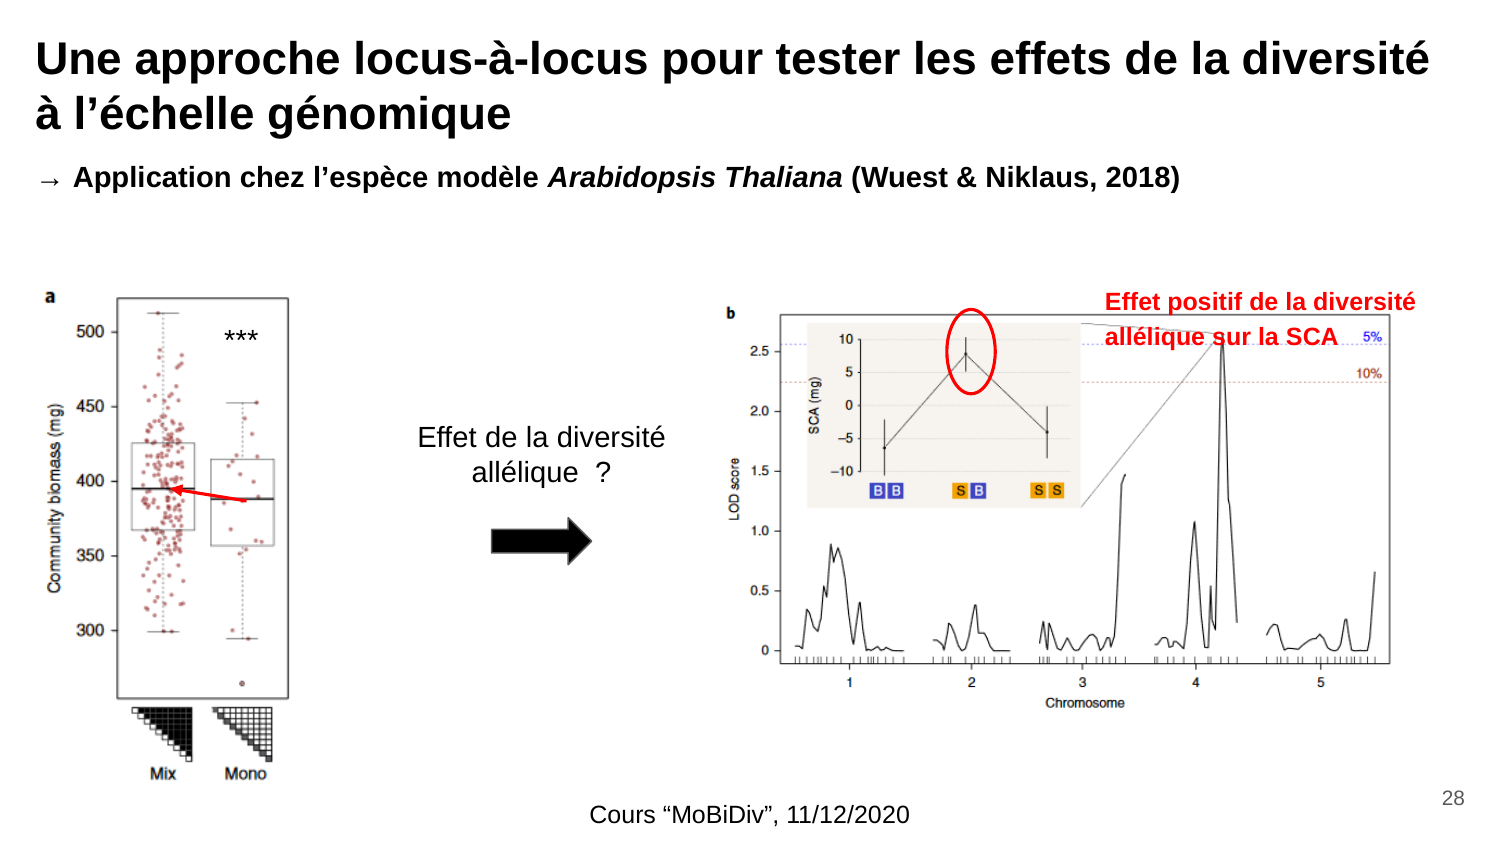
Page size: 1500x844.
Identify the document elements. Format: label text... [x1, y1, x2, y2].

picture [24, 281, 314, 794]
text_box Effet de la diversité allélique ? [379, 402, 704, 488]
slide_number <number> [1389, 764, 1480, 830]
list Effet positif de la diversité allélique sur la SCA [1090, 266, 1456, 378]
text_box [491, 517, 592, 565]
text_box *** [201, 306, 282, 354]
list → Application chez l’espèce modèle Arabidopsis Thaliana (Wuest & Niklaus, 2018) [20, 158, 1480, 203]
title Une approche locus-à-locus pour tester les effets de la diversité à l’échelle génomique [20, 13, 1480, 158]
picture [721, 297, 1405, 711]
